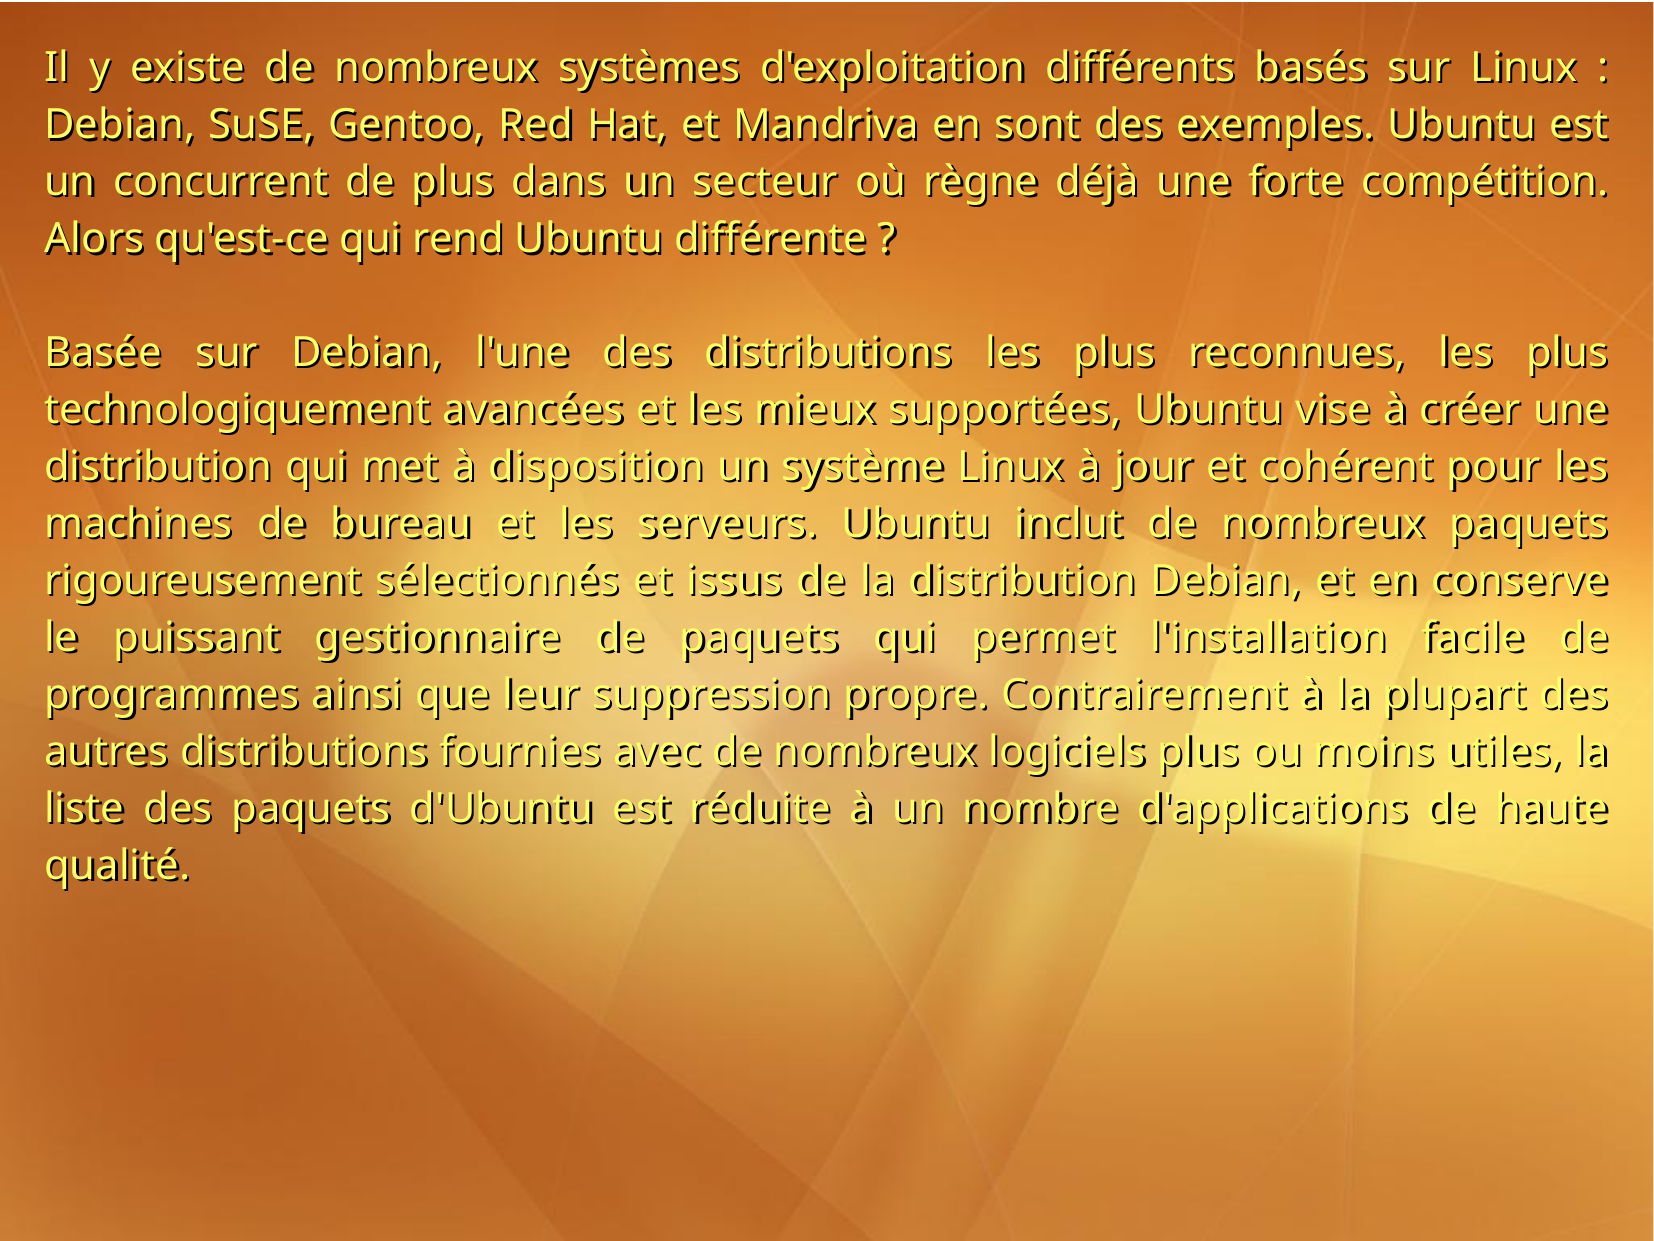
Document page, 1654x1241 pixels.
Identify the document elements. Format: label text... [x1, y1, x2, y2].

text_box Il y existe de nombreux systèmes d'exploitation différents basés sur Linux : Debian, SuSE, Gentoo, Red Hat, et Mandriva en sont des exemples. Ubuntu est un concurrent de plus dans un secteur où règne déjà une forte compétition. Alors qu'est-ce qui rend Ubuntu différente ? Basée sur Debian, l'une des distributions les plus reconnues, les plus technologiquement avancées et les mieux supportées, Ubuntu vise à créer une distribution qui met à disposition un système Linux à jour et cohérent pour les machines de bureau et les serveurs. Ubuntu inclut de nombreux paquets rigoureusement sélectionnés et issus de la distribution Debian, et en conserve le puissant gestionnaire de paquets qui permet l'installation facile de programmes ainsi que leur suppression propre. Contrairement à la plupart des autres distributions fournies avec de nombreux logiciels plus ou moins utiles, la liste des paquets d'Ubuntu est réduite à un nombre d'applications de haute qualité. [29, 29, 1625, 1188]
picture [0, 2, 1654, 1241]
